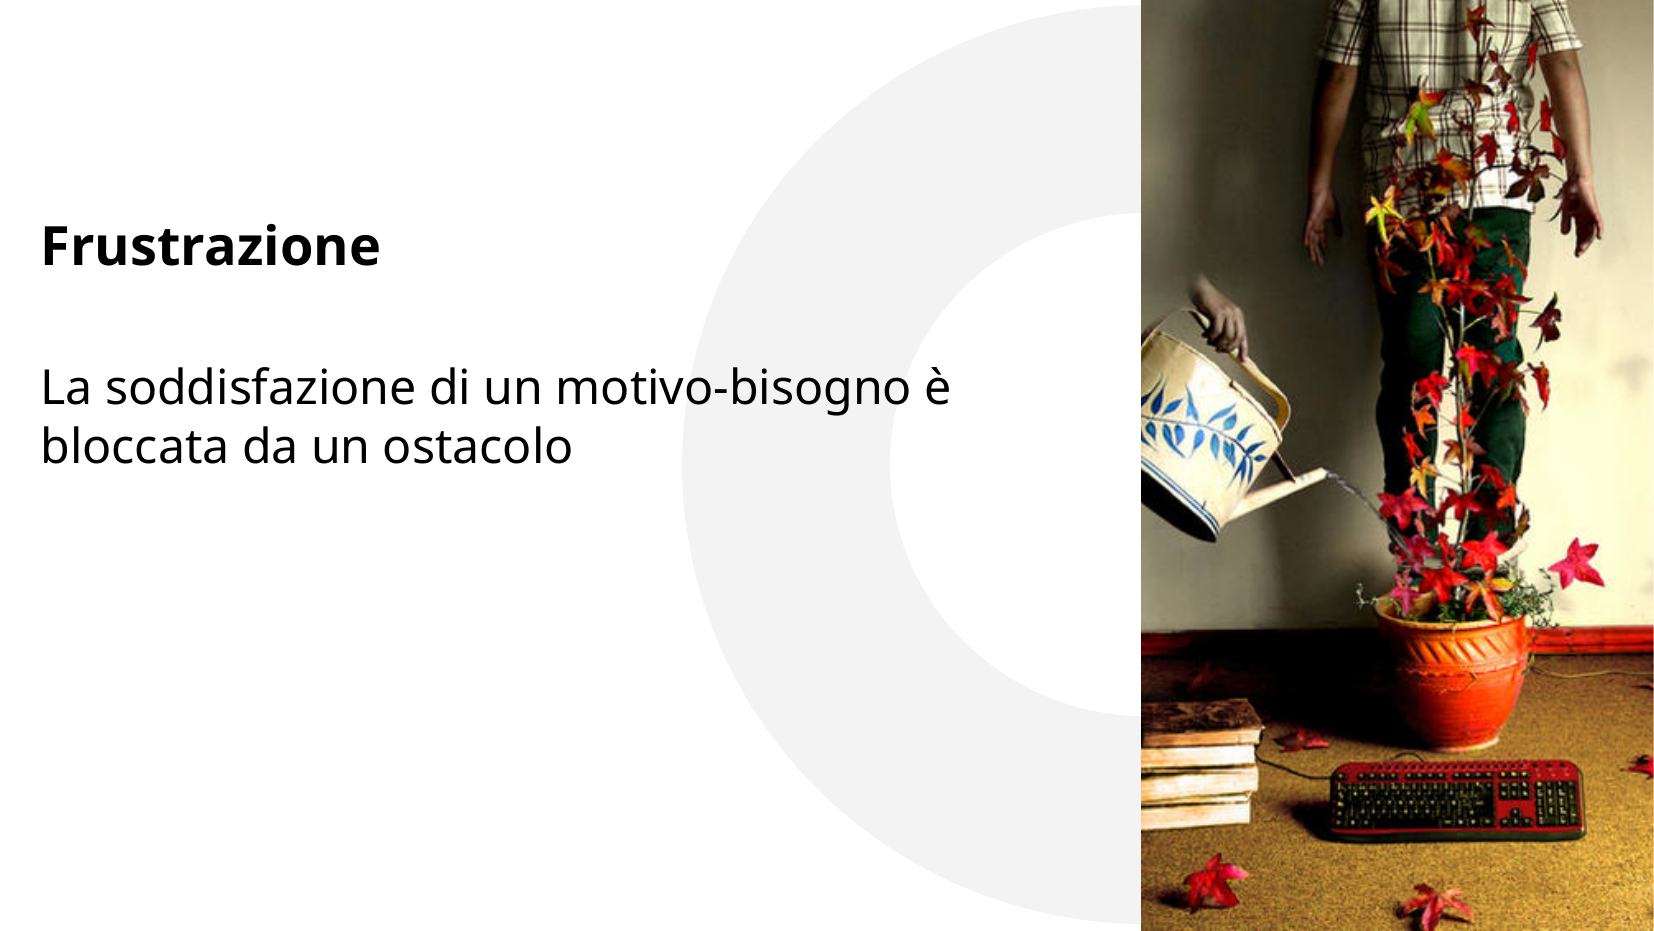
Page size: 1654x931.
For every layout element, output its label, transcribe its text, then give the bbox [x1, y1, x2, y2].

list La soddisfazione di un motivo-bisogno è bloccata da un ostacolo [40, 357, 1123, 712]
picture [1141, 0, 1654, 931]
title Frustrazione [40, 178, 897, 311]
